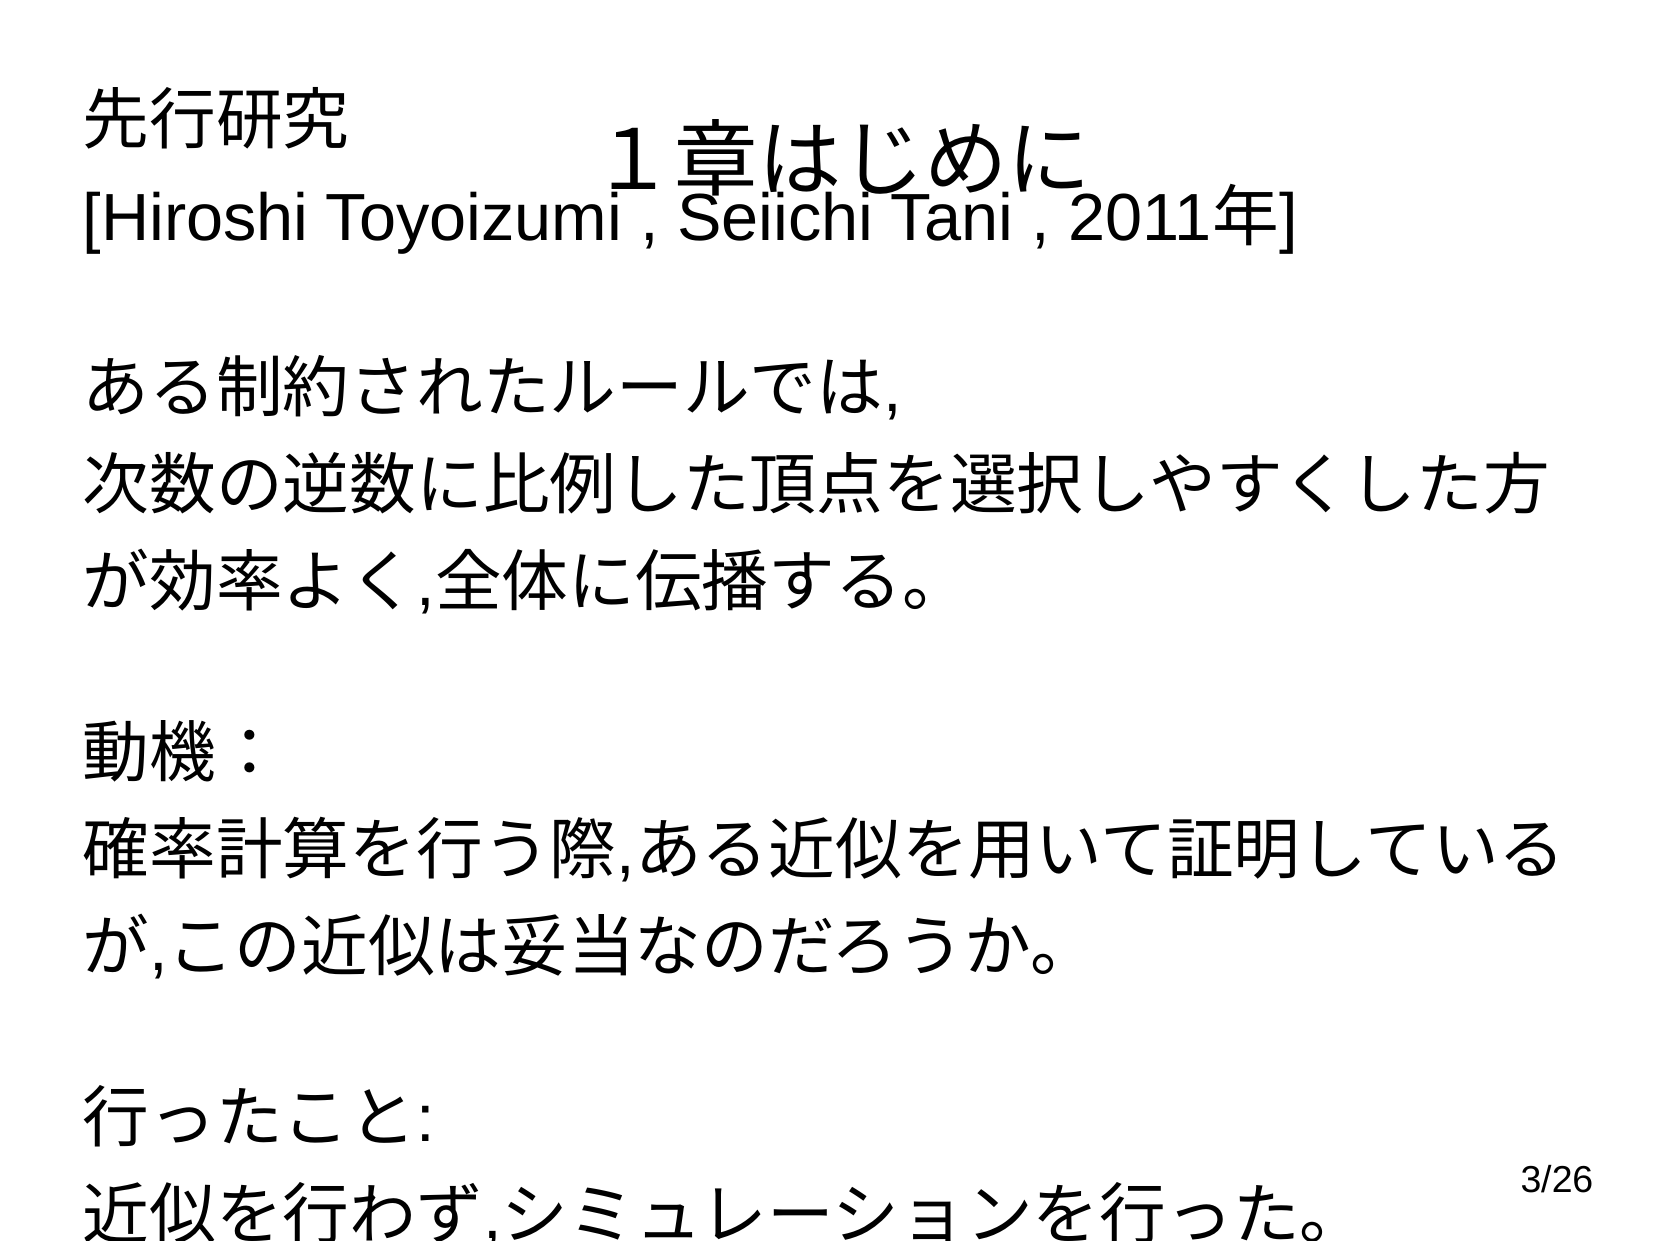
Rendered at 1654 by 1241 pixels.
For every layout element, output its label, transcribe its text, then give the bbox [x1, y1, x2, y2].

text_box 3/26 [1505, 1151, 1625, 1211]
subtitle 先行研究 [Hiroshi Toyoizumi , Seiichi Tani , 2011年] ある制約されたルールでは, 次数の逆数に比例した頂点を選択しやすくした方が効率よく,全体に伝播する。 動機： 確率計算を行う際,ある近似を用いて証明しているが,この近似は妥当なのだろうか。 行ったこと: 近似を行わず,シミュレーションを行った。 [82, 192, 1571, 1207]
title １章はじめに [82, 49, 1571, 192]
